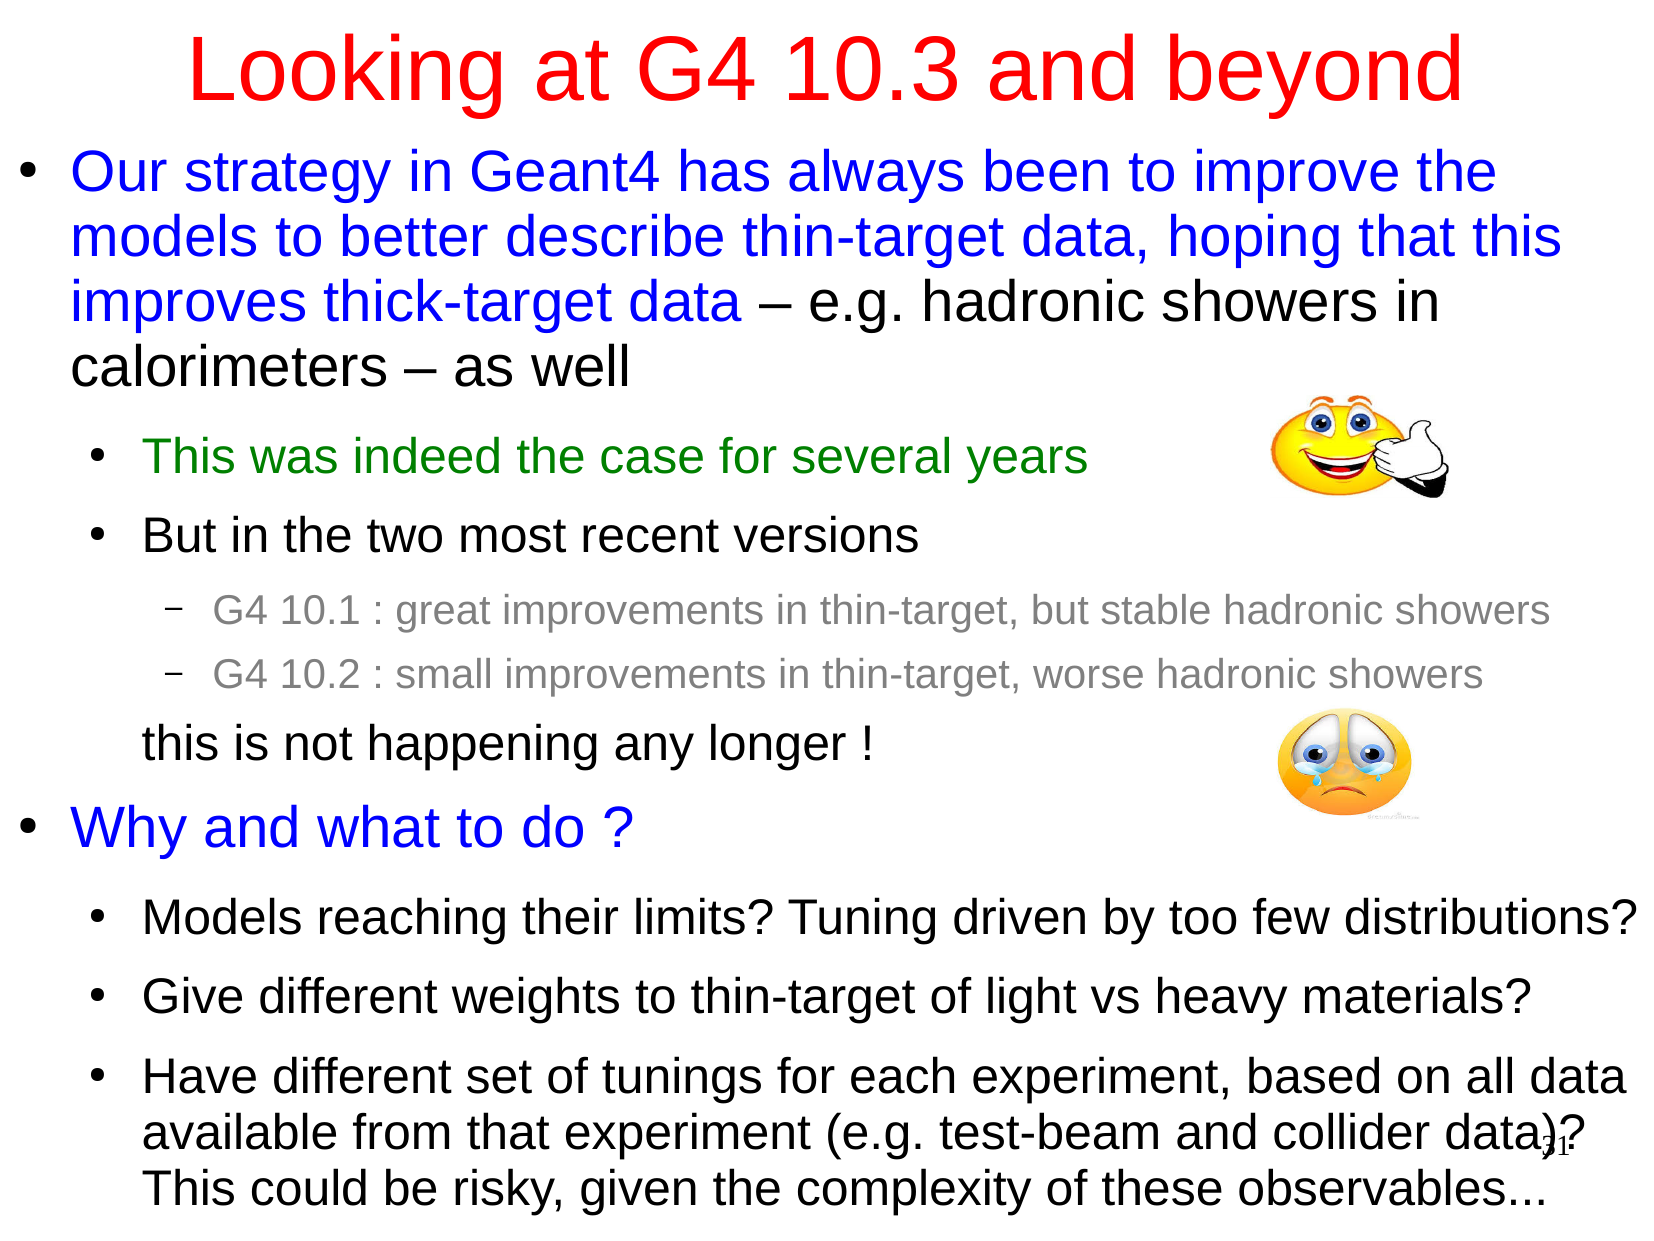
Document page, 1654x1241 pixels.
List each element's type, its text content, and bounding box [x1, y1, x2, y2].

picture [1270, 395, 1449, 498]
list Our strategy in Geant4 has always been to improve the models to better describe thin-target data, hoping that this improves thick-target data – e.g. hadronic showers in calorimeters – as well This was indeed the case for several years But in the two most recent versions G4 10.1 : great improvements in thin-target, but stable hadronic showers G4 10.2 : small improvements in thin-target, worse hadronic showers this is not happening any longer ! Why and what to do ? Models reaching their limits? Tuning driven by too few distributions? Give different weights to thin-target of light vs heavy materials? Have different set of tunings for each experiment, based on all data available from that experiment (e.g. test-beam and collider data)? This could be risky, given the complexity of these observables... [0, 138, 1654, 1216]
title Looking at G4 10.3 and beyond [0, 8, 1654, 129]
picture [1271, 701, 1420, 820]
